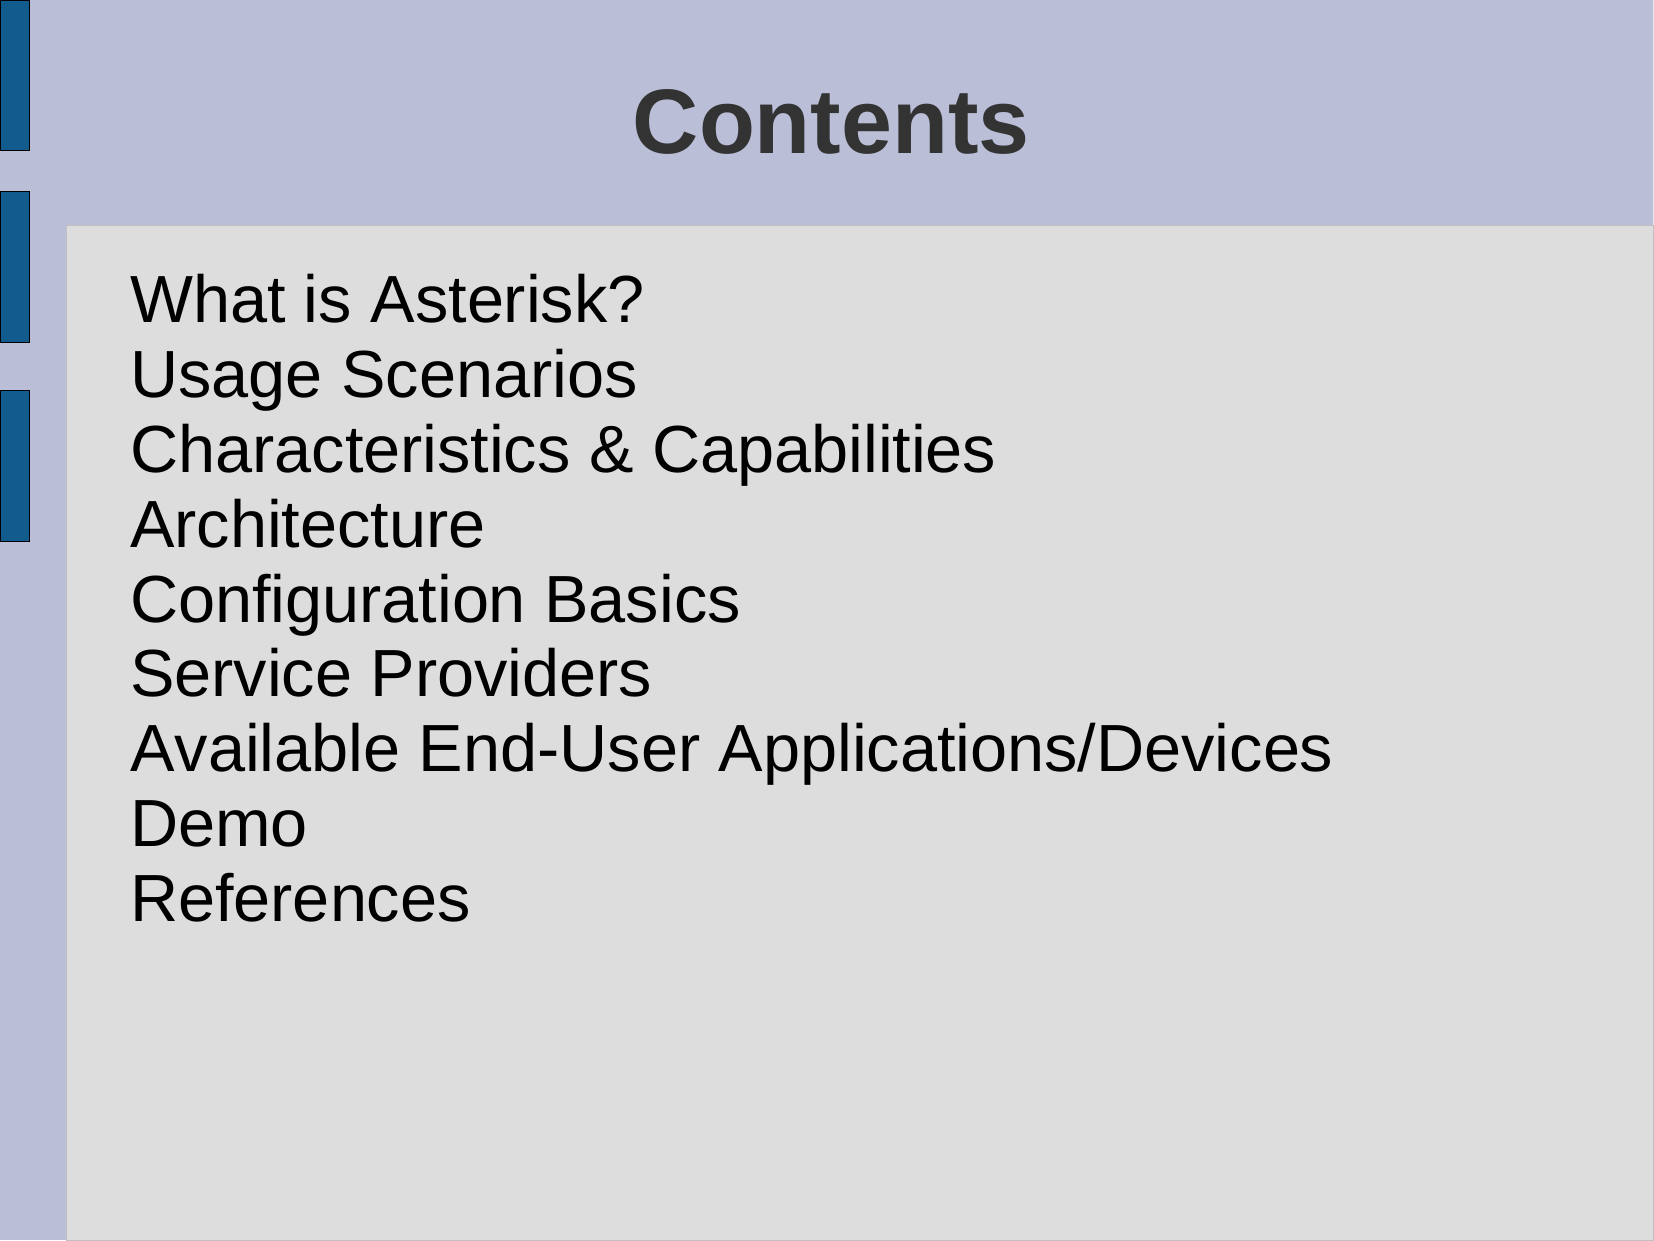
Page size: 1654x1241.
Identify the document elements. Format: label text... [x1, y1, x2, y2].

title Contents [125, 17, 1538, 226]
list What is Asterisk? Usage Scenarios Characteristics & Capabilities Architecture Configuration Basics Service Providers Available End-User Applications/Devices Demo References [112, 262, 1613, 1163]
